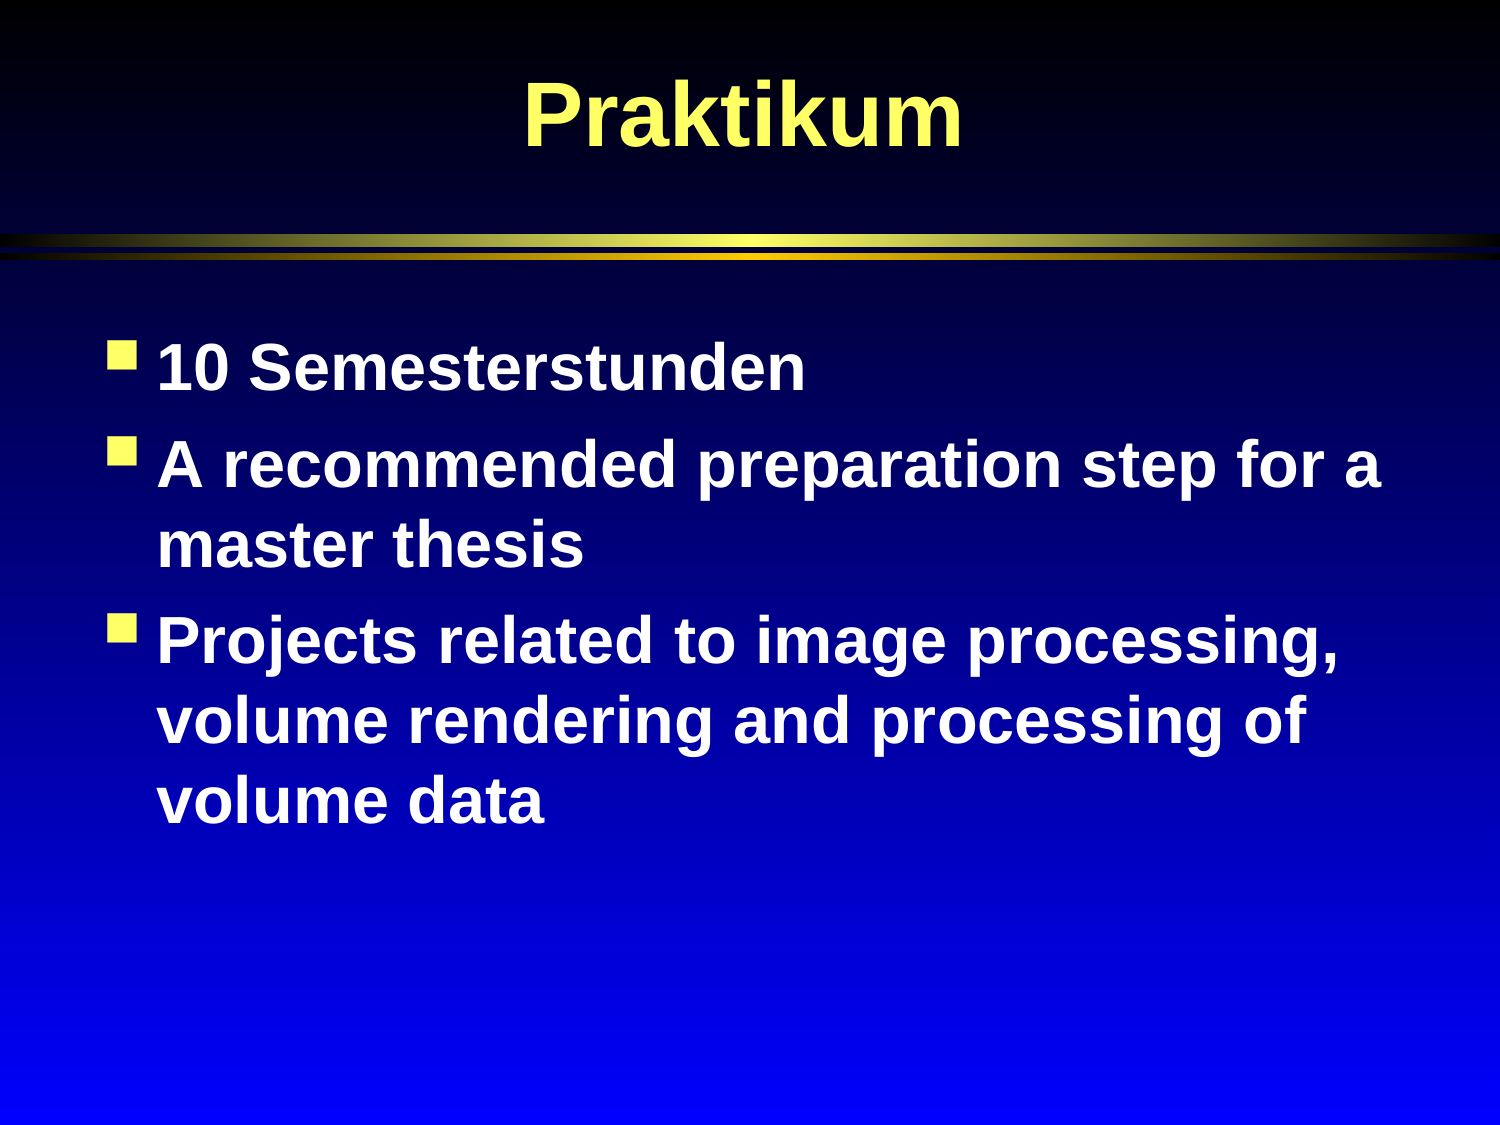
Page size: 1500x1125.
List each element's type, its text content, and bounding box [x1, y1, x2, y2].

title Praktikum [99, 0, 1388, 226]
list 10 Semesterstunden A recommended preparation step for a master thesis Projects related to image processing, volume rendering and processing of volume data [99, 324, 1388, 1001]
